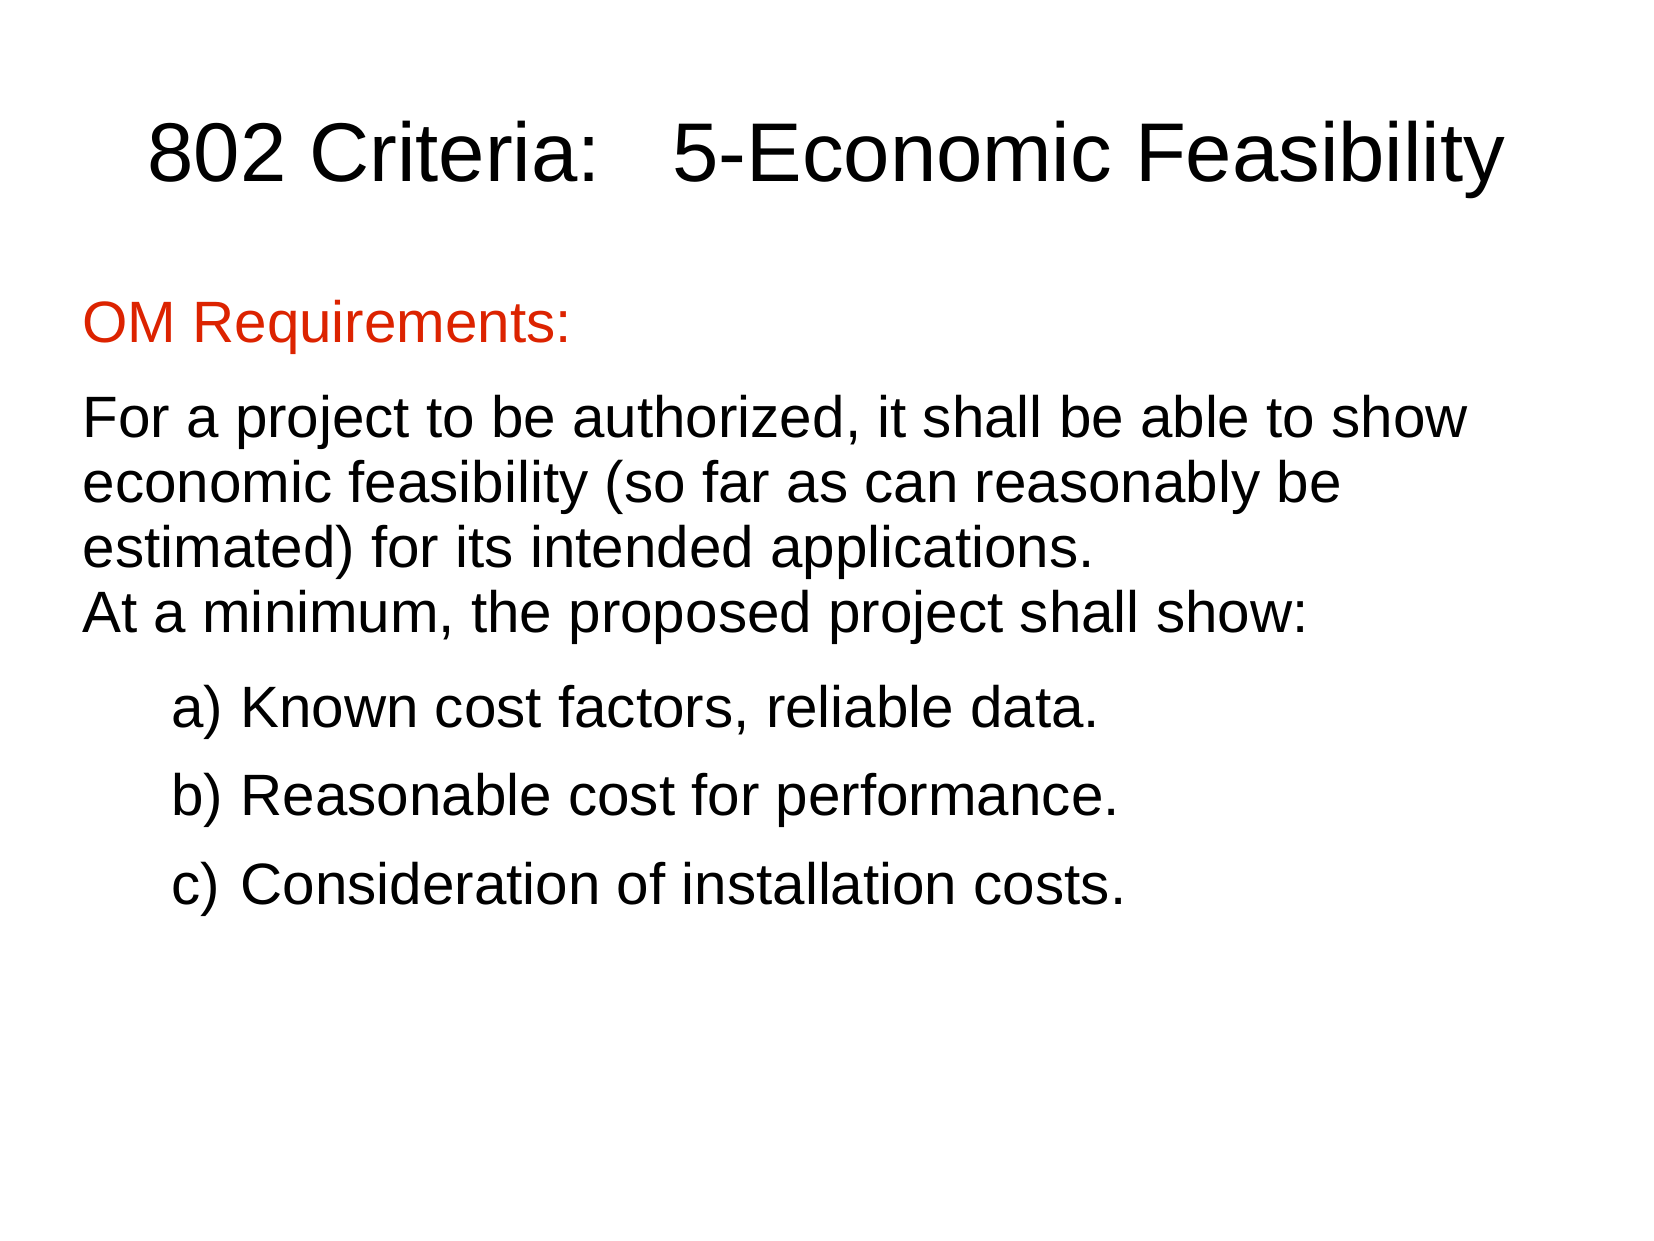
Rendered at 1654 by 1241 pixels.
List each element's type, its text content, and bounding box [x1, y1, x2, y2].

list OM Requirements: For a project to be authorized, it shall be able to show economic feasibility (so far as can reasonably be estimated) for its intended applications. At a minimum, the proposed project shall show: Known cost factors, reliable data. Reasonable cost for performance. Consideration of installation costs. [82, 290, 1571, 1094]
title 802 Criteria: 5-Economic Feasibility [82, 56, 1571, 250]
